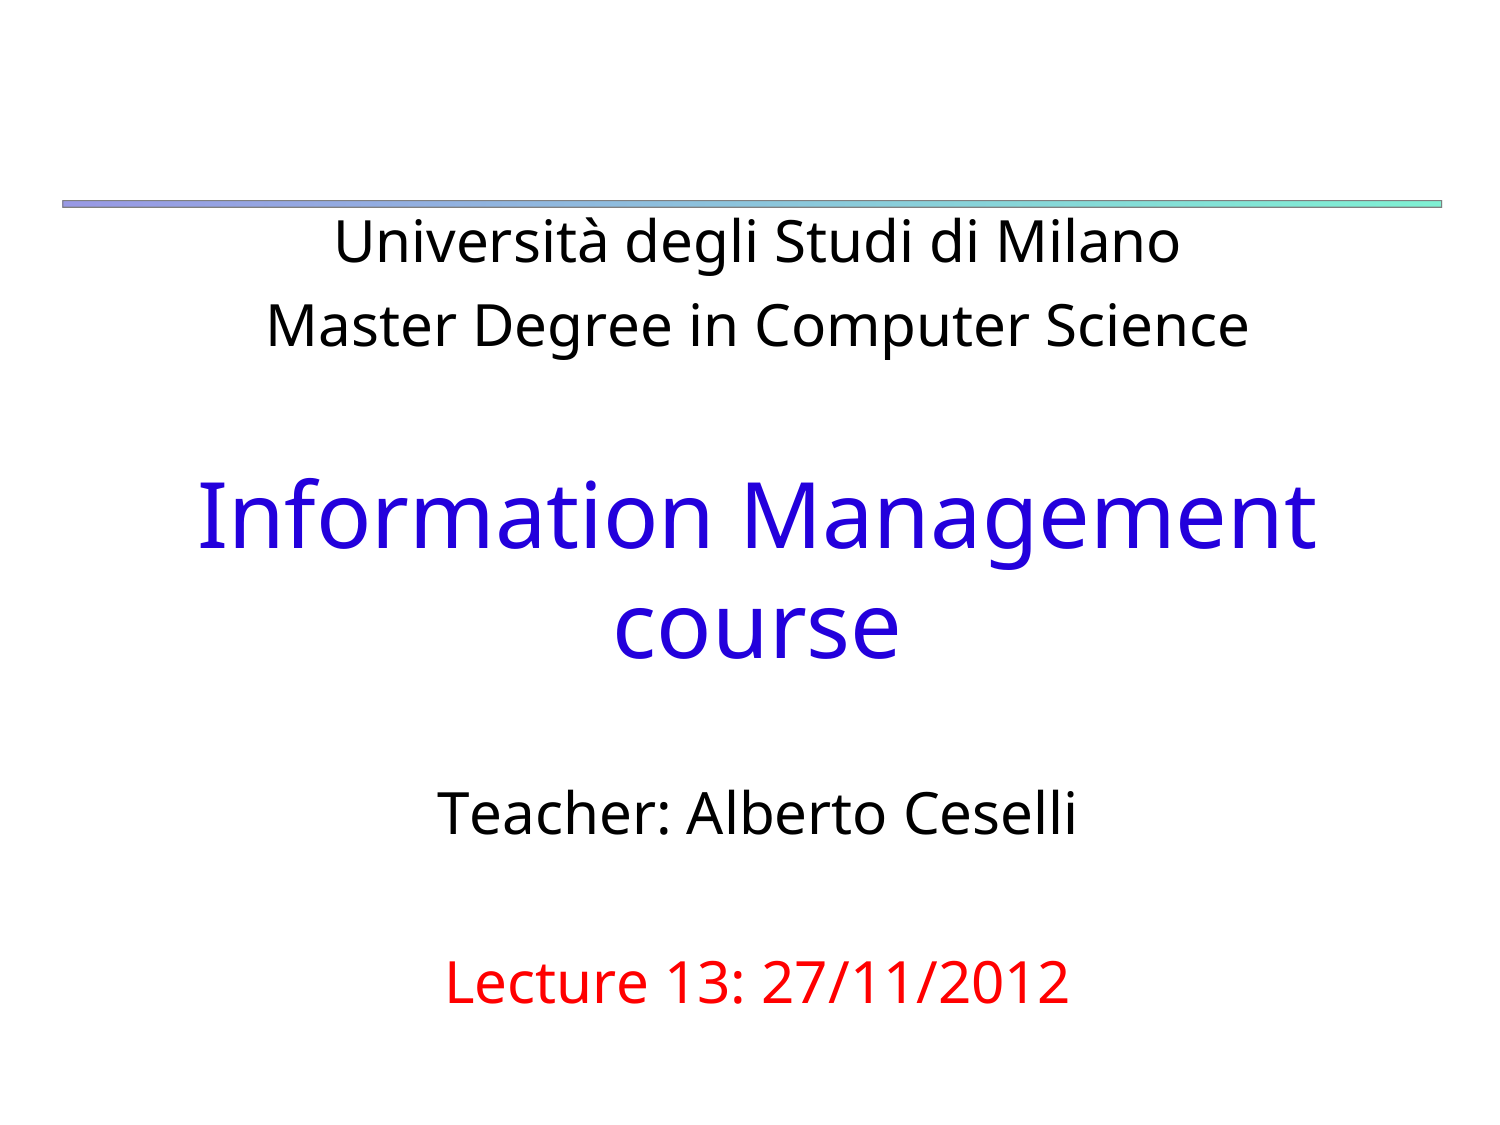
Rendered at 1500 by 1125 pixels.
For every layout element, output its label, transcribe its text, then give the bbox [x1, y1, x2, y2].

subtitle Università degli Studi di Milano Master Degree in Computer Science Information Management course Teacher: Alberto Ceselli Lecture 13: 27/11/2012 [124, 55, 1391, 1125]
